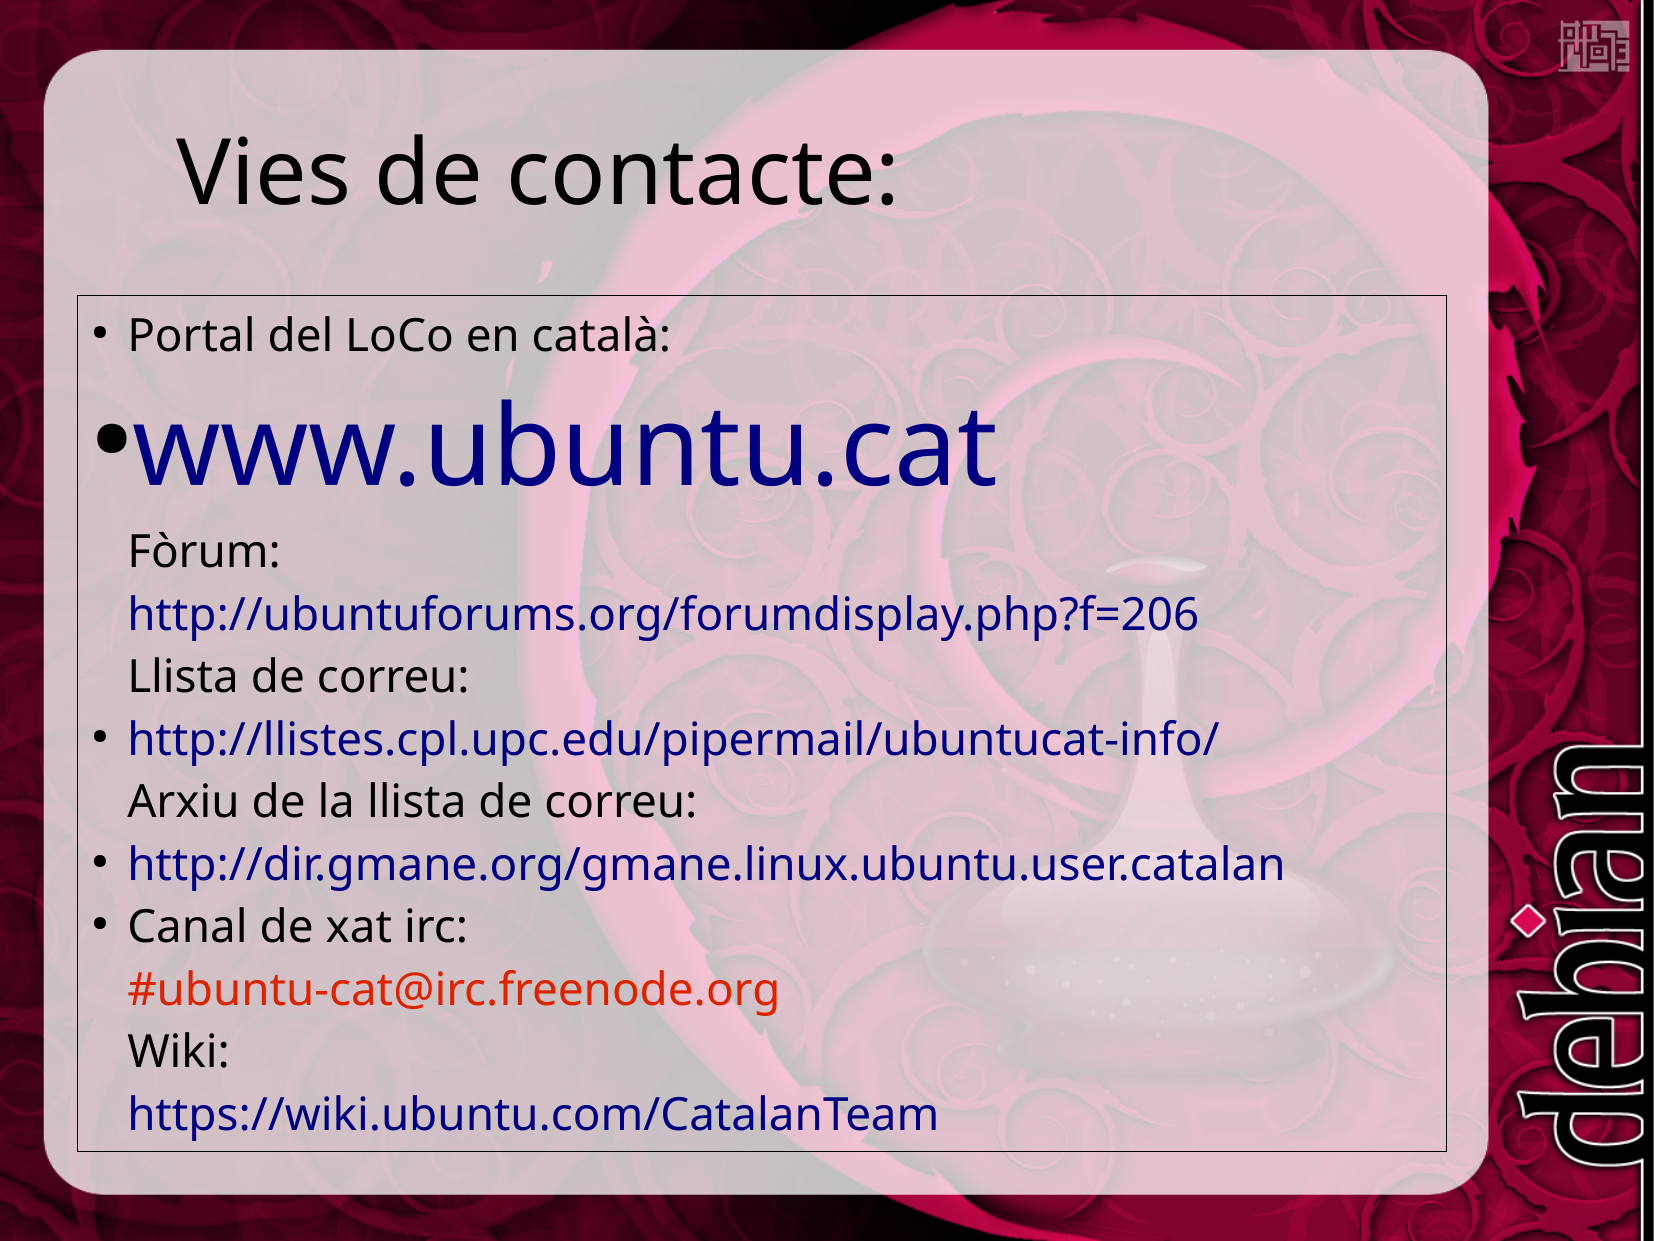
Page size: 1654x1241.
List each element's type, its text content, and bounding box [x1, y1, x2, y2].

picture [0, 0, 1654, 1241]
title Vies de contacte: [144, 88, 1152, 250]
text_box Portal del LoCo en català: www.ubuntu.cat Fòrum: http://ubuntuforums.org/forumdisplay.php?f=206 Llista de correu: http://llistes.cpl.upc.edu/pipermail/ubuntucat-info/ Arxiu de la llista de correu: http://dir.gmane.org/gmane.linux.ubuntu.user.catalan Canal de xat irc: #ubuntu-cat@irc.freenode.org Wiki: https://wiki.ubuntu.com/CatalanTeam [77, 295, 1447, 1114]
